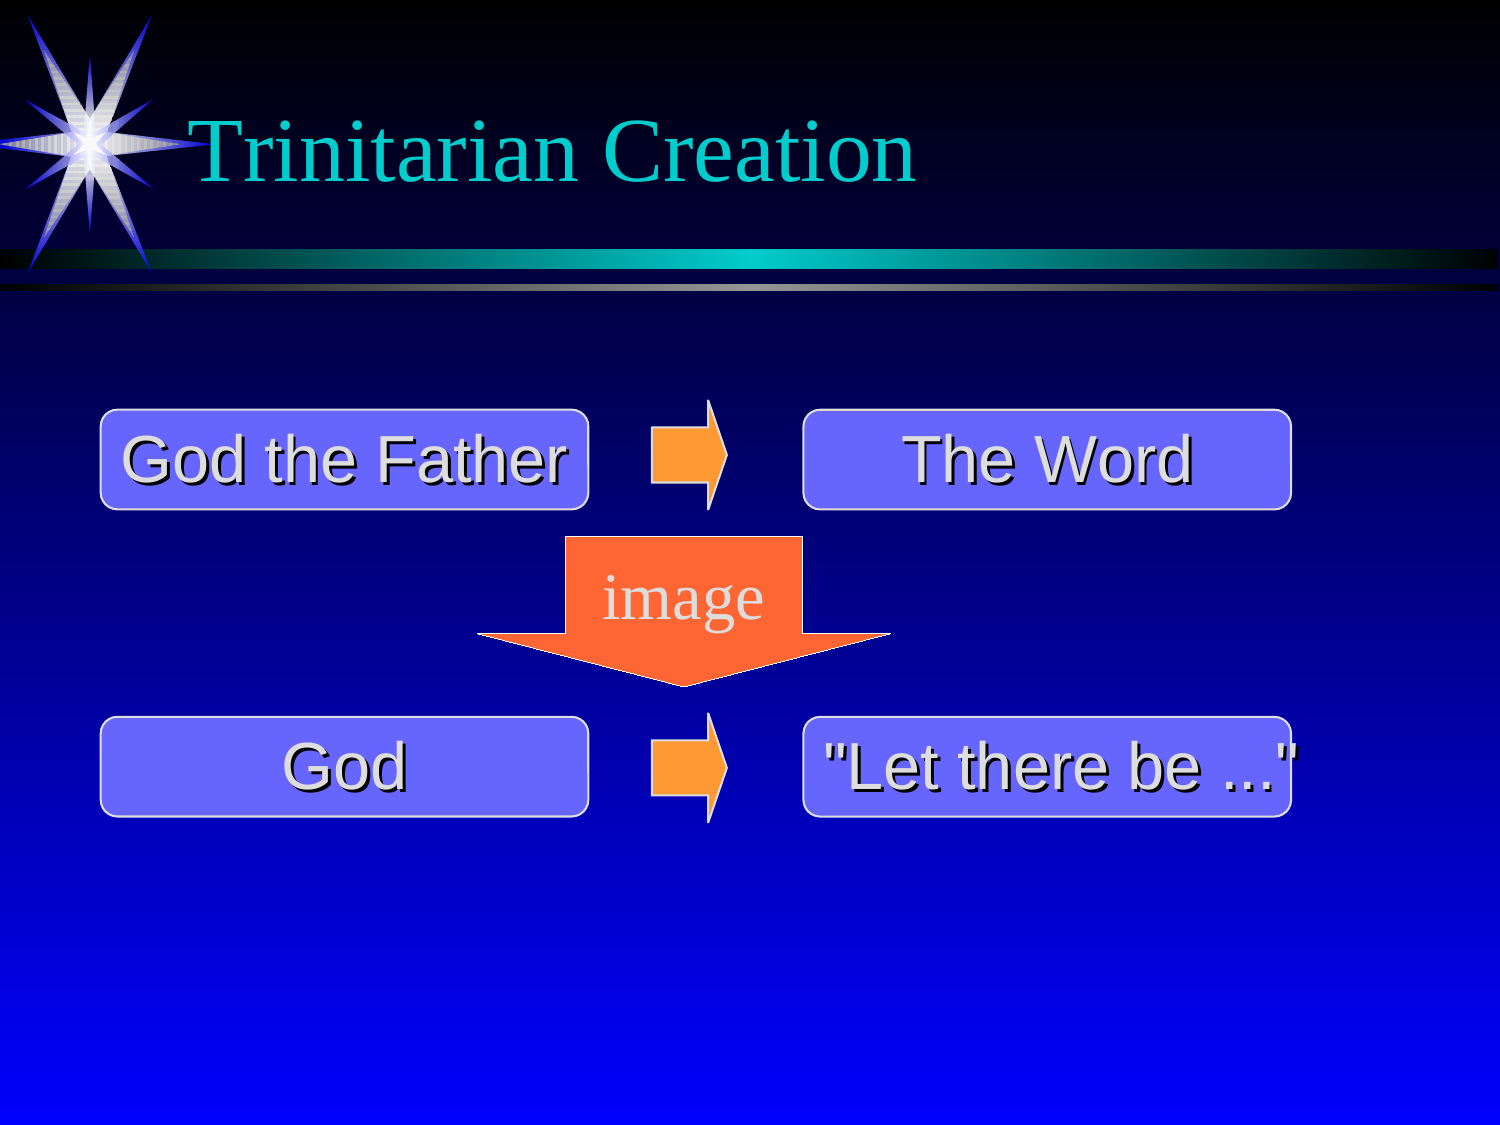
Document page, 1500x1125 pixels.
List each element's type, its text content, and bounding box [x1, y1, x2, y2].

text_box God the Father [100, 409, 589, 510]
text_box The Word [803, 409, 1292, 510]
title Trinitarian Creation [187, 56, 1463, 244]
text_box God [100, 716, 589, 817]
text_box image [477, 536, 891, 687]
text_box [651, 712, 727, 823]
text_box [651, 399, 727, 511]
text_box "Let there be ..." [803, 716, 1292, 817]
